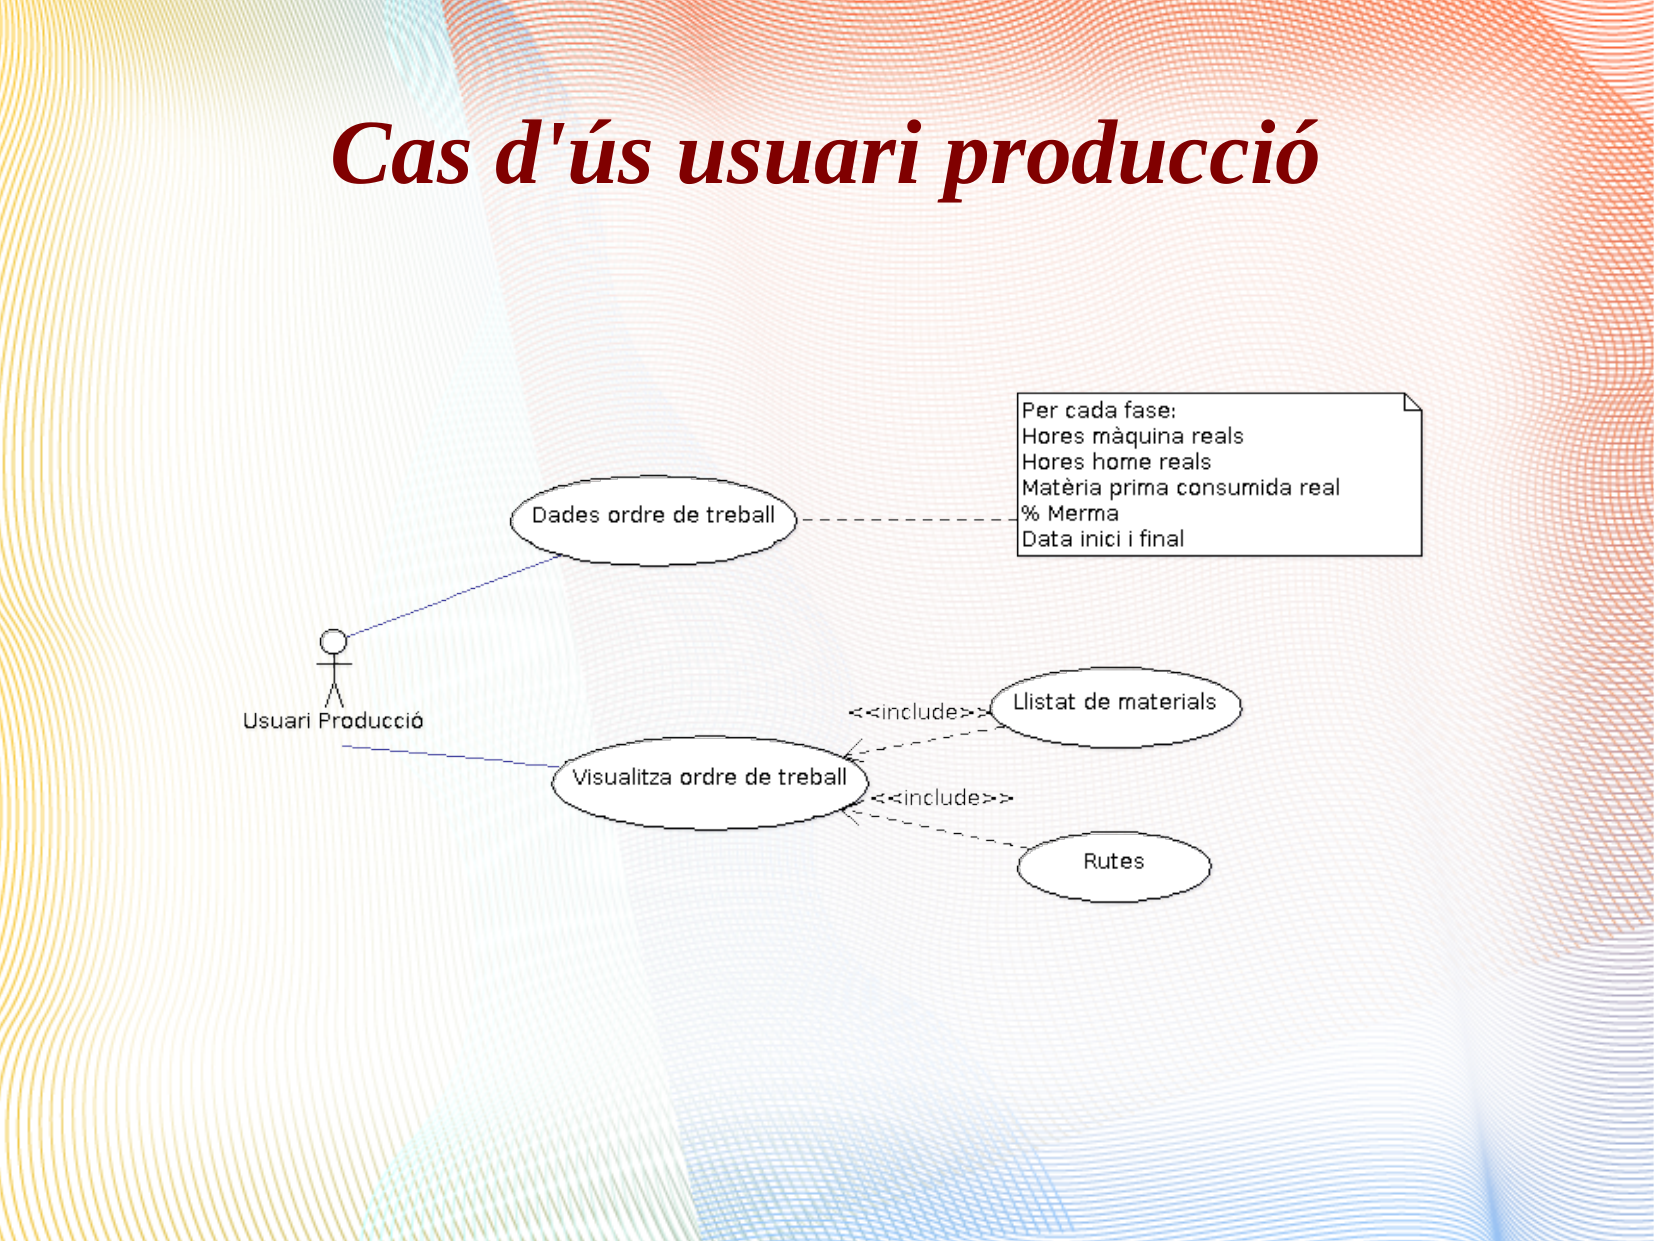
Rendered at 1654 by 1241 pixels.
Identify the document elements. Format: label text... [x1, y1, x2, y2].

title Cas d'ús usuari producció [82, 49, 1571, 257]
picture [0, 0, 1654, 1241]
